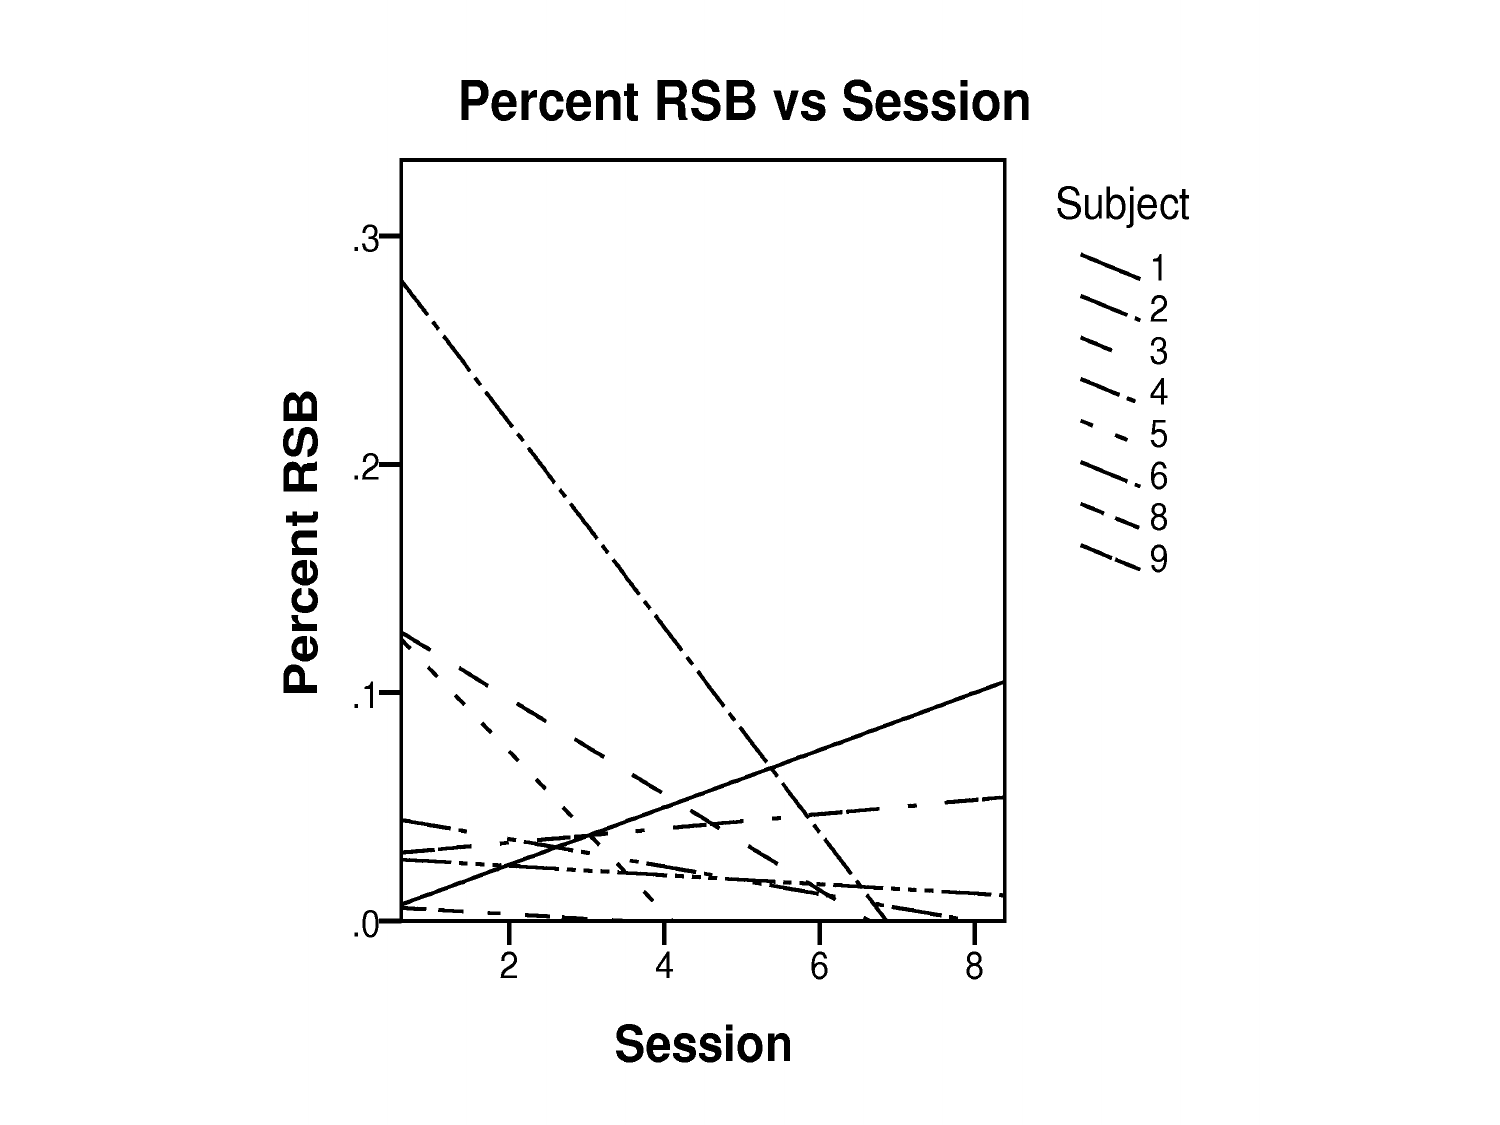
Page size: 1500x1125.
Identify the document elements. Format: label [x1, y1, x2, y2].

picture [229, 0, 1260, 1125]
